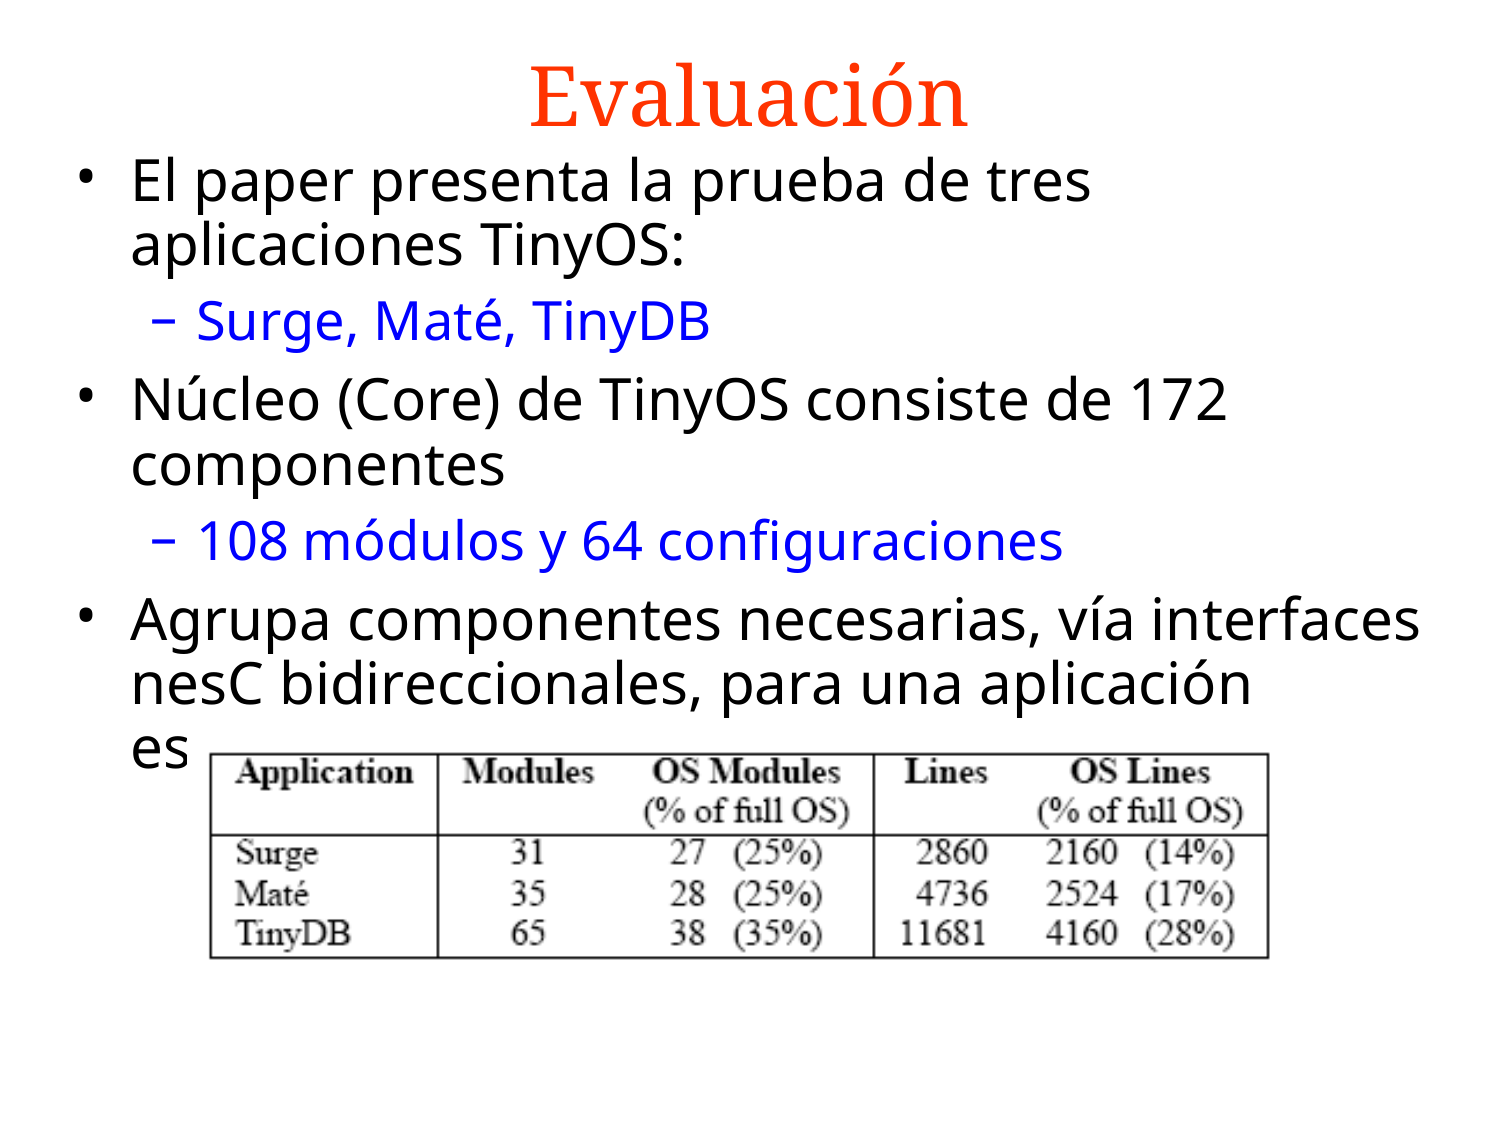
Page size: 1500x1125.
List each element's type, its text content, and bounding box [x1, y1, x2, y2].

picture [187, 719, 1300, 992]
list El paper presenta la prueba de tres aplicaciones TinyOS: Surge, Maté, TinyDB Núcleo (Core) de TinyOS consiste de 172 componentes 108 módulos y 64 configuraciones Agrupa componentes necesarias, vía interfaces nesC bidireccionales, para una aplicación específica. [74, 149, 1425, 714]
title Evaluación [74, 34, 1425, 149]
